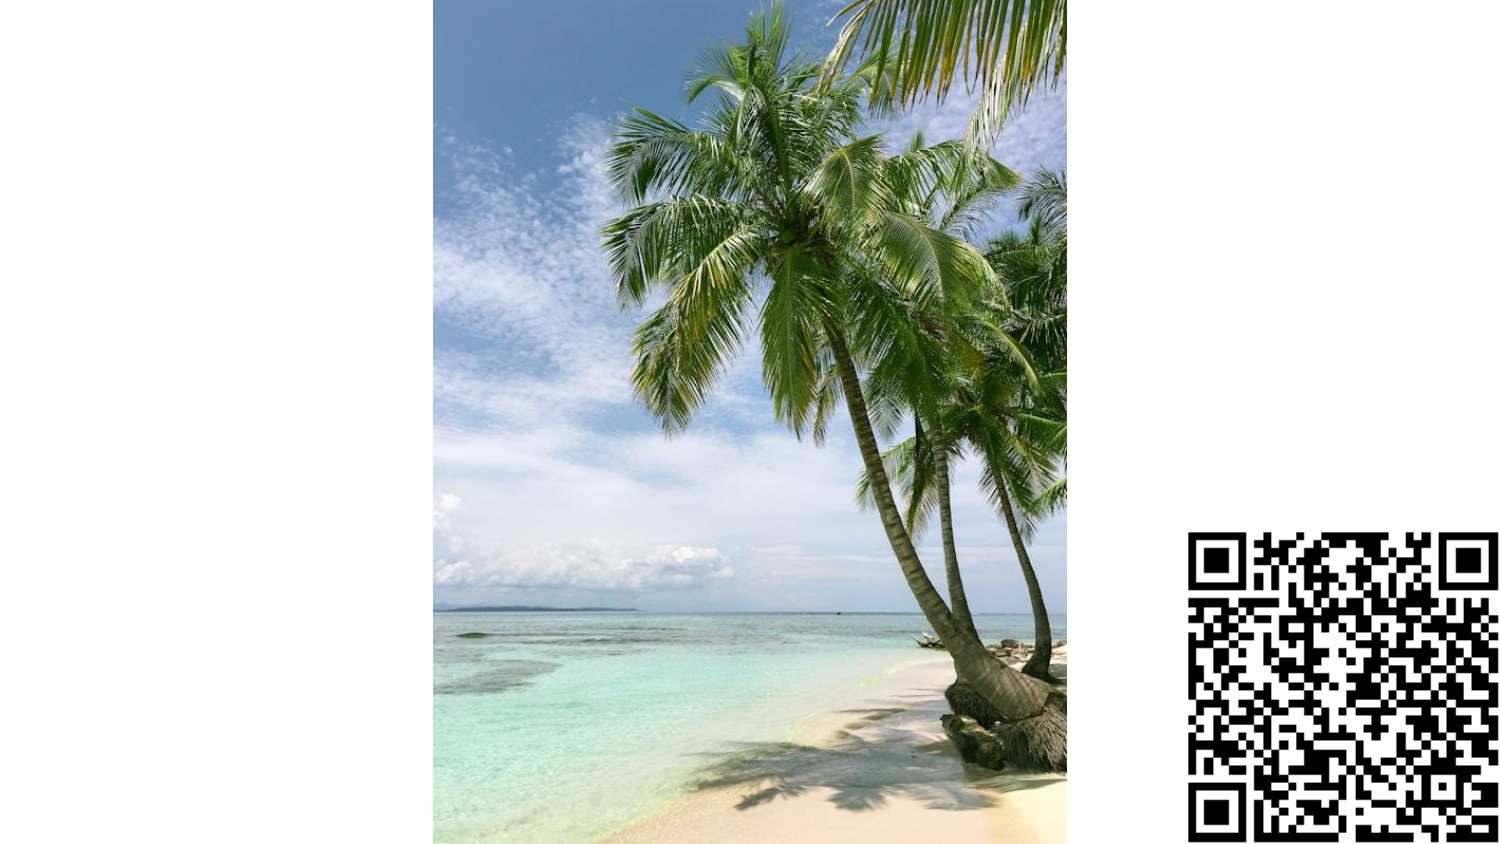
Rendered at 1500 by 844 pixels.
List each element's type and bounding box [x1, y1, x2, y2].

picture [1187, 531, 1500, 844]
picture [433, 0, 1067, 844]
